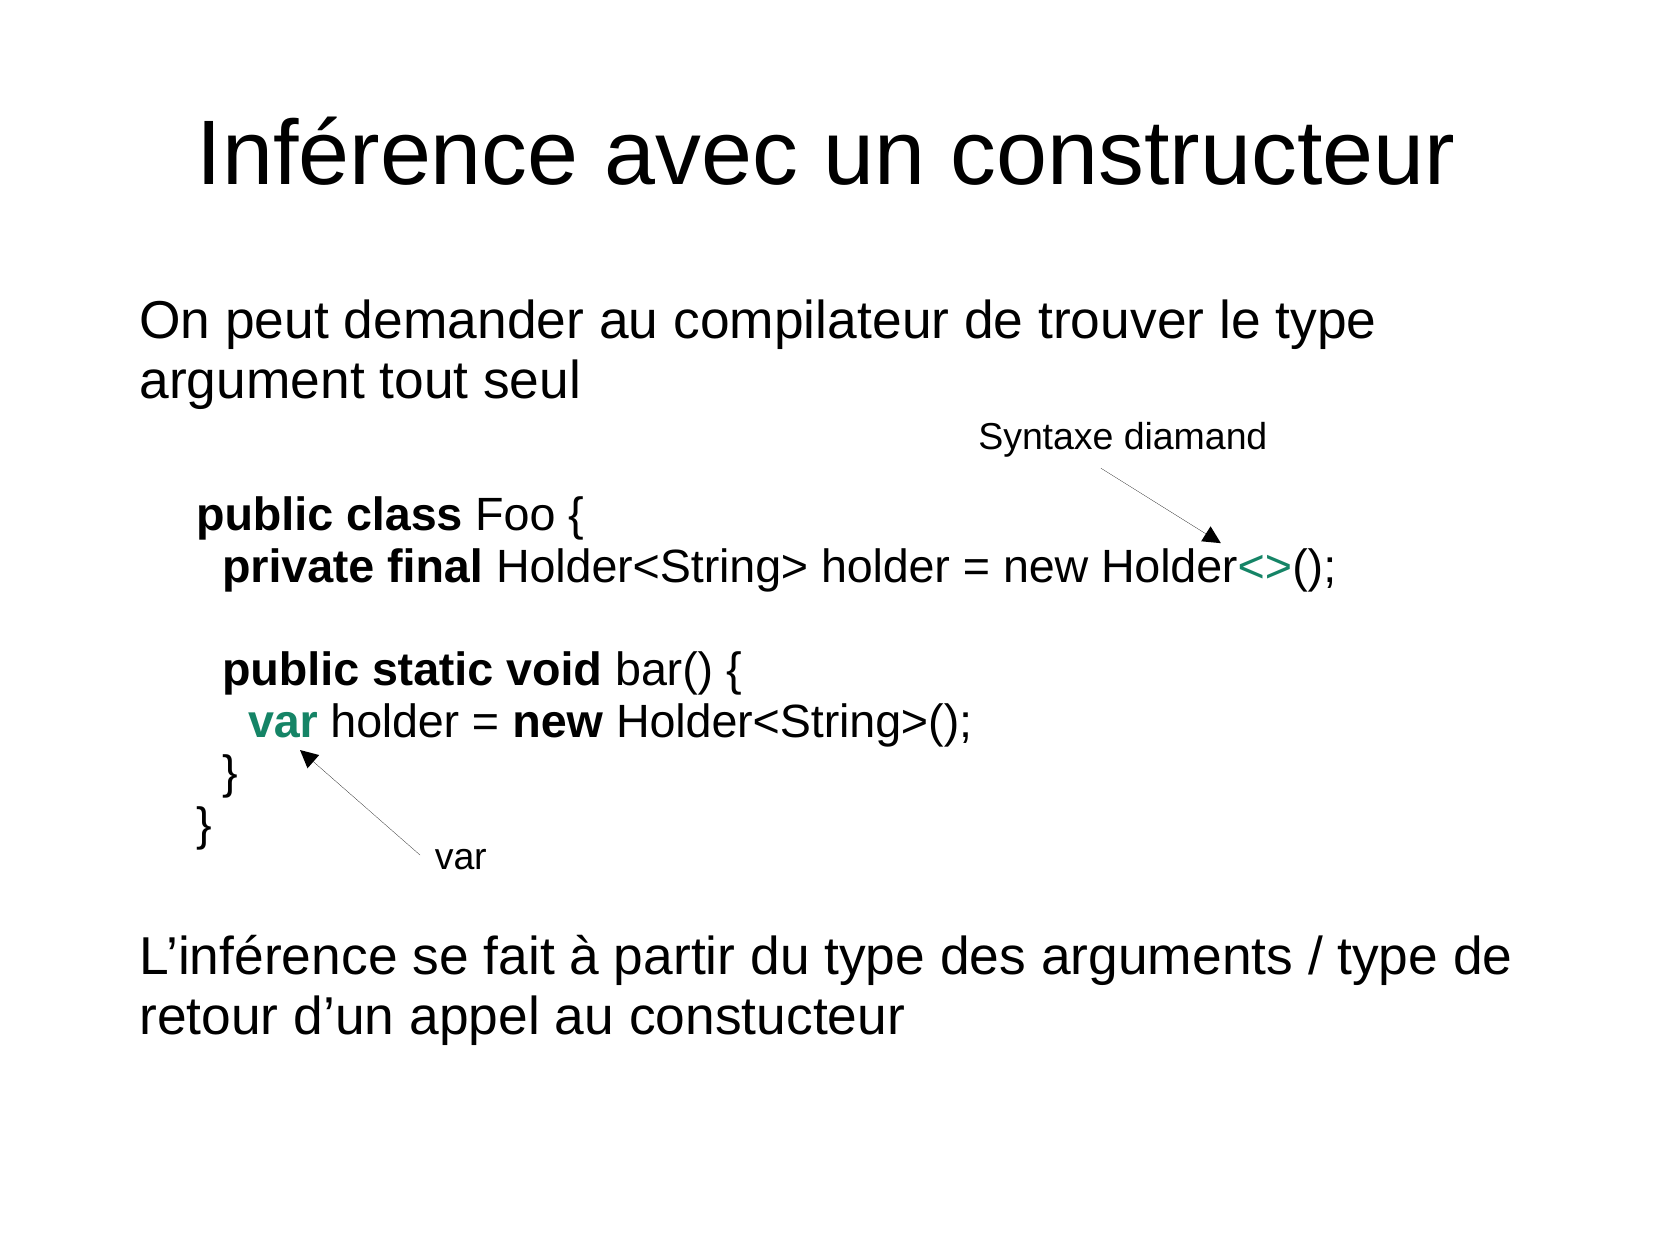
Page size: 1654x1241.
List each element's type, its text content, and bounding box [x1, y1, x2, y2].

text_box var [420, 828, 502, 886]
title Inférence avec un constructeur [82, 49, 1571, 257]
list On peut demander au compilateur de trouver le type argument tout seul public class Foo { private final Holder<String> holder = new Holder<>(); public static void bar() { var holder = new Holder<String>(); } } L’inférence se fait à partir du type des arguments / type de retour d’un appel au constucteur [82, 290, 1571, 1051]
text_box Syntaxe diamand [963, 408, 1283, 466]
